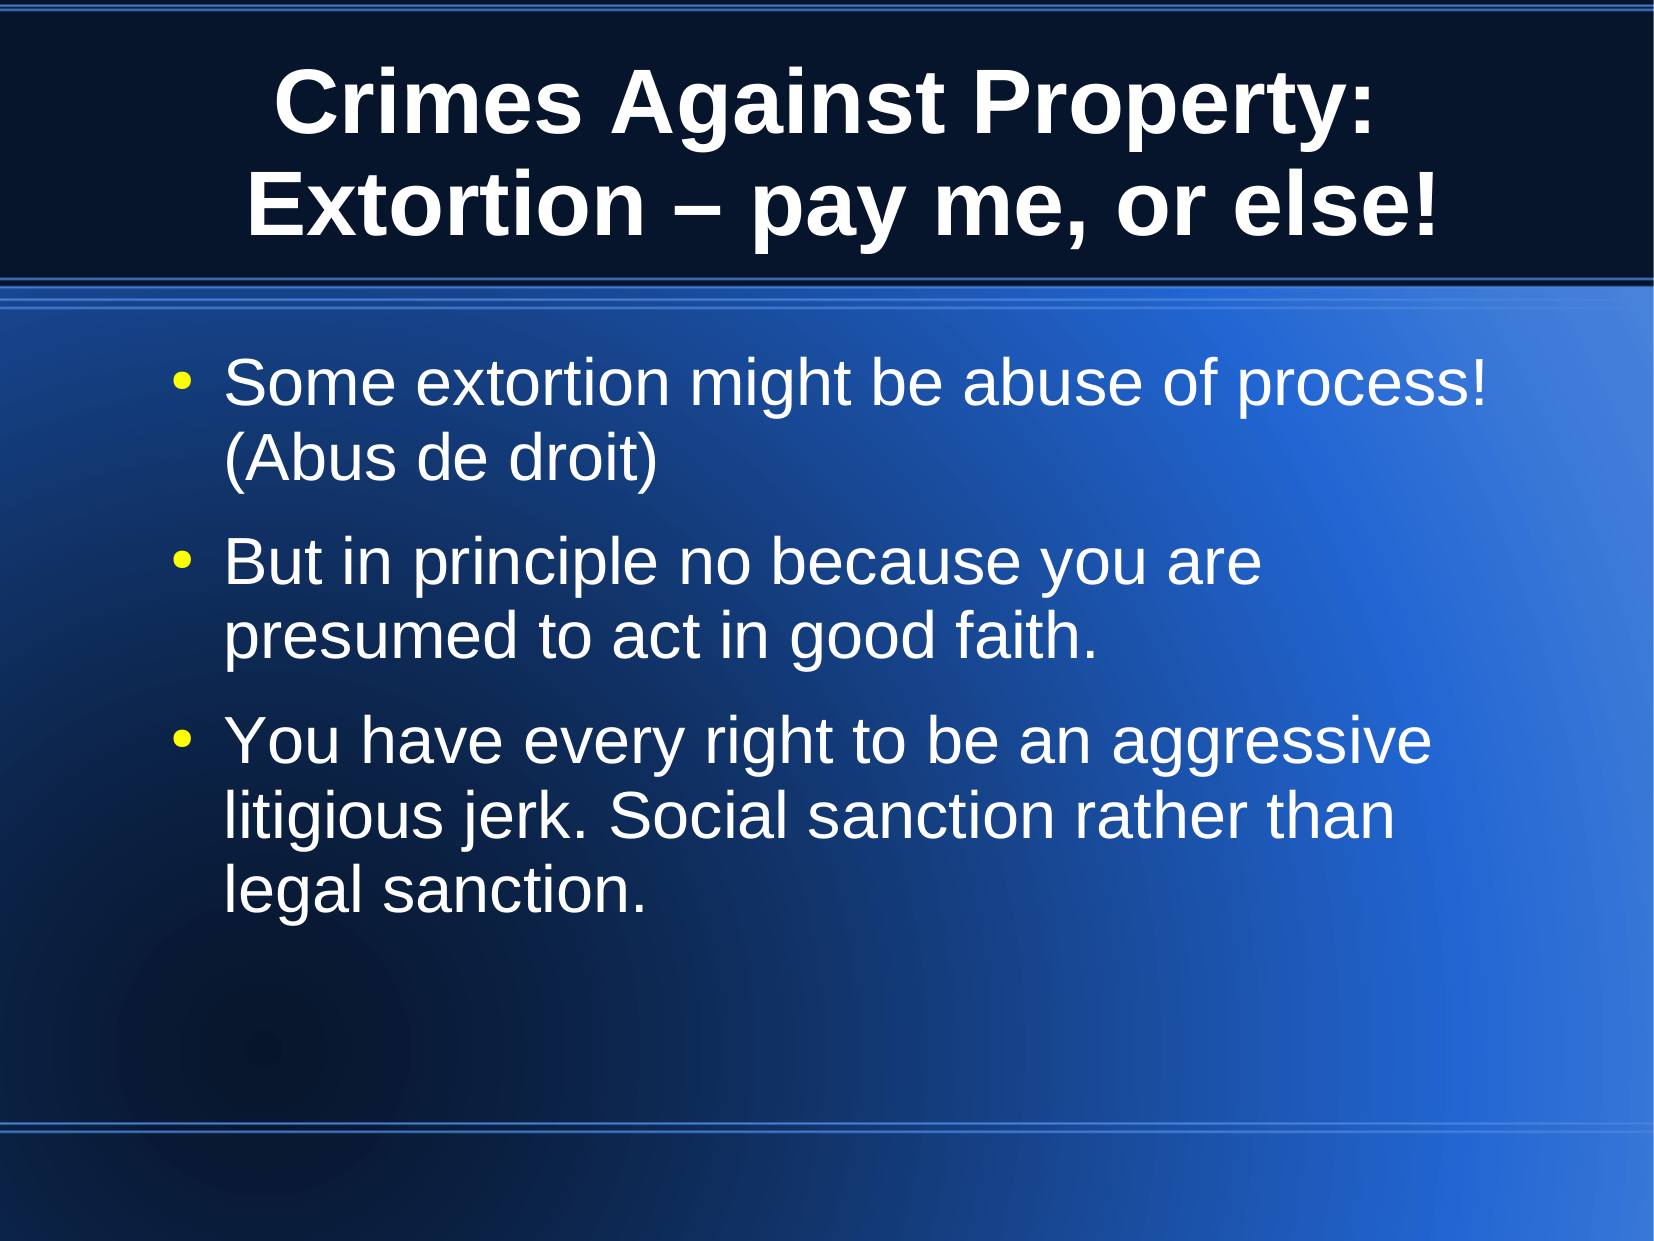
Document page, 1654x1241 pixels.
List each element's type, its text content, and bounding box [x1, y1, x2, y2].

picture [0, 0, 1654, 1241]
list Some extortion might be abuse of process! (Abus de droit) But in principle no because you are presumed to act in good faith. You have every right to be an aggressive litigious jerk. Social sanction rather than legal sanction. [152, 344, 1534, 1182]
title Crimes Against Property: Extortion – pay me, or else! [82, 49, 1571, 257]
